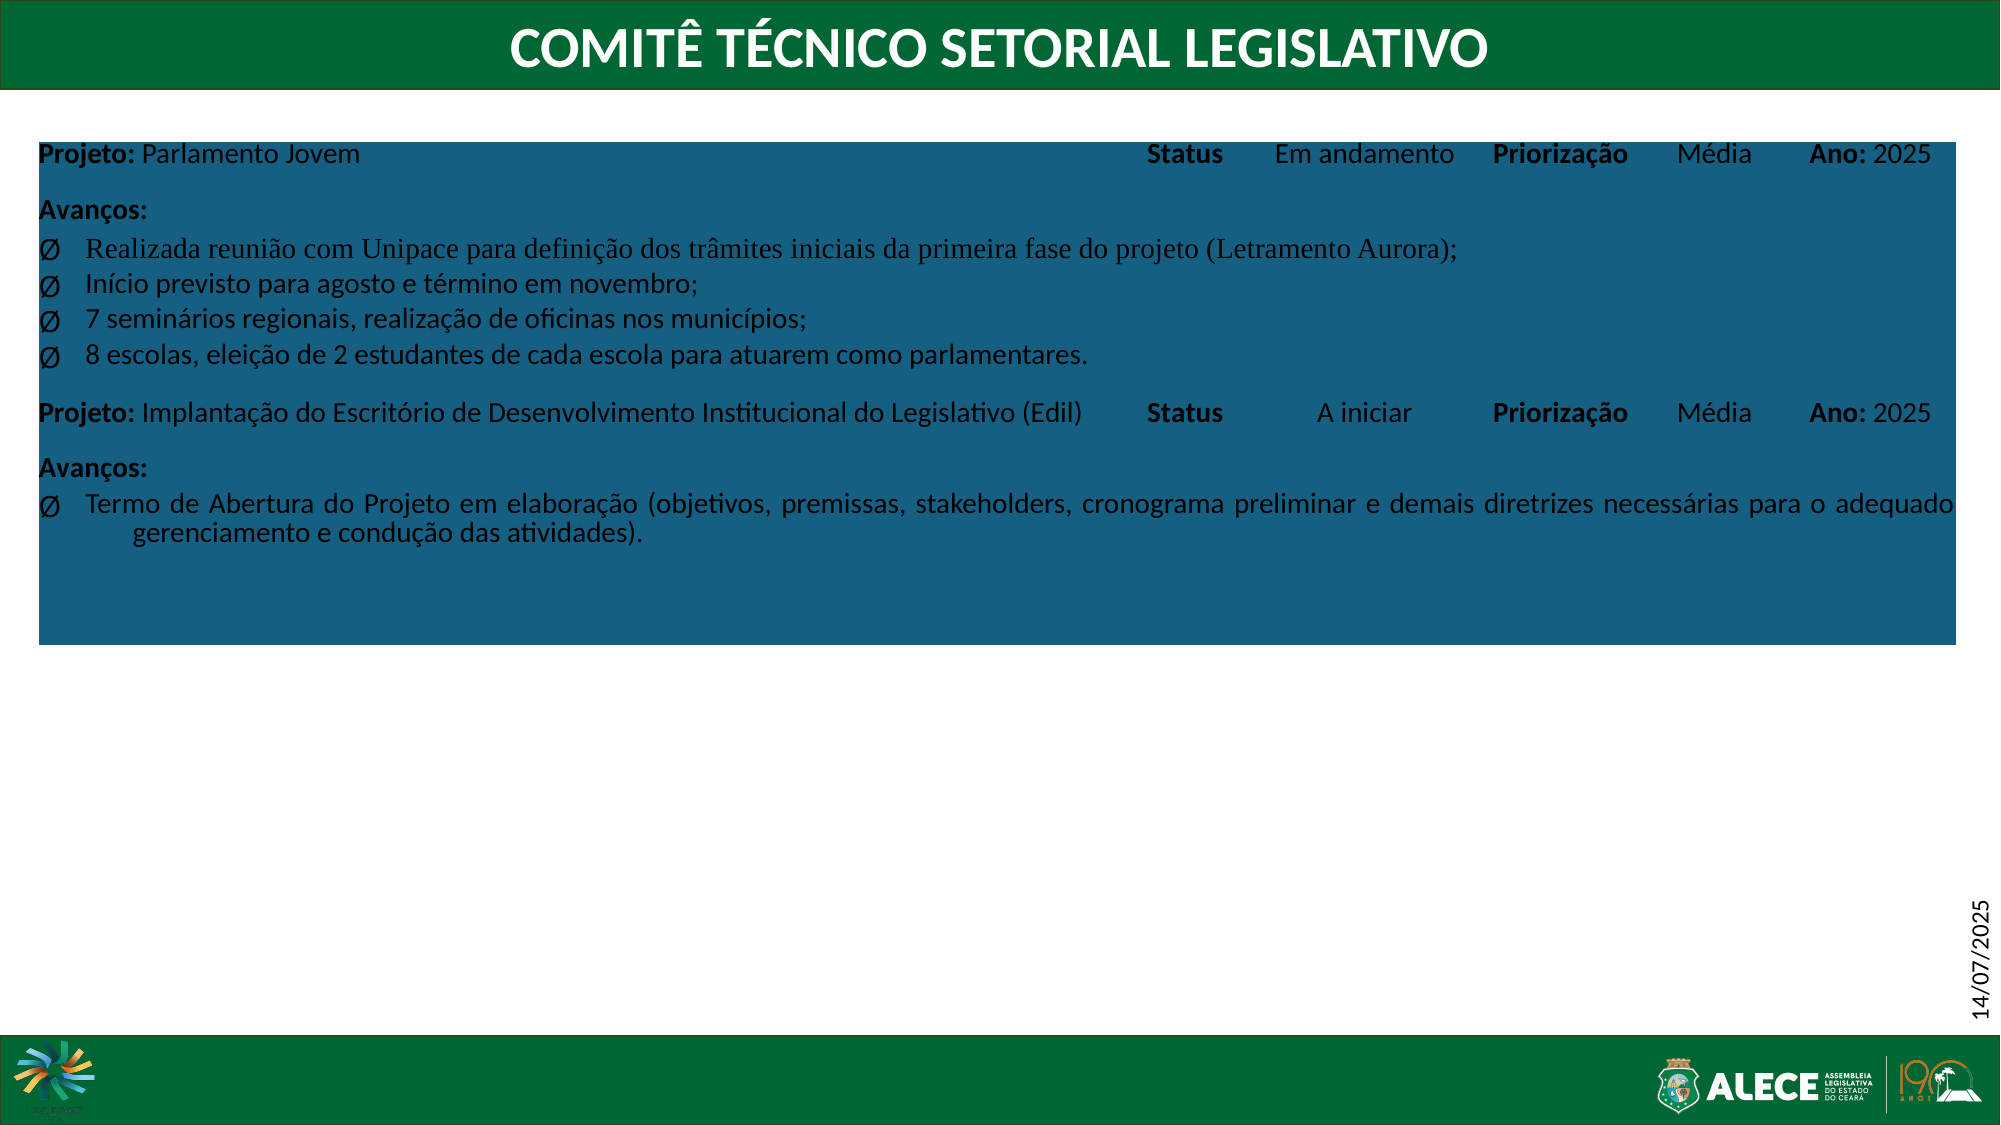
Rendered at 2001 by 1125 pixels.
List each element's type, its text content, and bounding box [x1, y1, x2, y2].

table_header Status [1118, 142, 1252, 197]
table_cell Avanços: Realizada reunião com Unipace para definição dos trâmites iniciais da primeira fase do projeto (Letramento Aurora); Início previsto para agosto e término em novembro; 7 seminários regionais, realização de oficinas nos municípios; 8 escolas, eleição de 2 estudantes de cada escola para atuarem como parlamentares. [39, 197, 1956, 400]
table_cell A iniciar [1252, 400, 1478, 456]
table_cell Ano: 2025 [1785, 400, 1956, 456]
table_header Ano: 2025 [1785, 142, 1956, 197]
table_header Em andamento [1252, 142, 1478, 197]
table_header Projeto: Parlamento Jovem [39, 142, 1118, 197]
table_cell Status [1118, 400, 1252, 456]
table_cell Projeto: Implantação do Escritório de Desenvolvimento Institucional do Legislativo (Edil) [39, 400, 1118, 456]
table_cell Avanços: Termo de Abertura do Projeto em elaboração (objetivos, premissas, stakeholders, cronograma preliminar e demais diretrizes necessárias para o adequado gerenciamento e condução das atividades). [39, 456, 1956, 645]
text_box [0, 1036, 1625, 1125]
table_header Média [1644, 142, 1785, 197]
table_header Priorização [1478, 142, 1644, 197]
text_box 14/07/2025 [1956, 883, 2000, 1037]
table_cell Priorização [1478, 400, 1644, 456]
text_box COMITÊ TÉCNICO SETORIAL LEGISLATIVO [0, 0, 2000, 89]
table_cell Média [1644, 400, 1785, 456]
picture [1625, 982, 2000, 1125]
